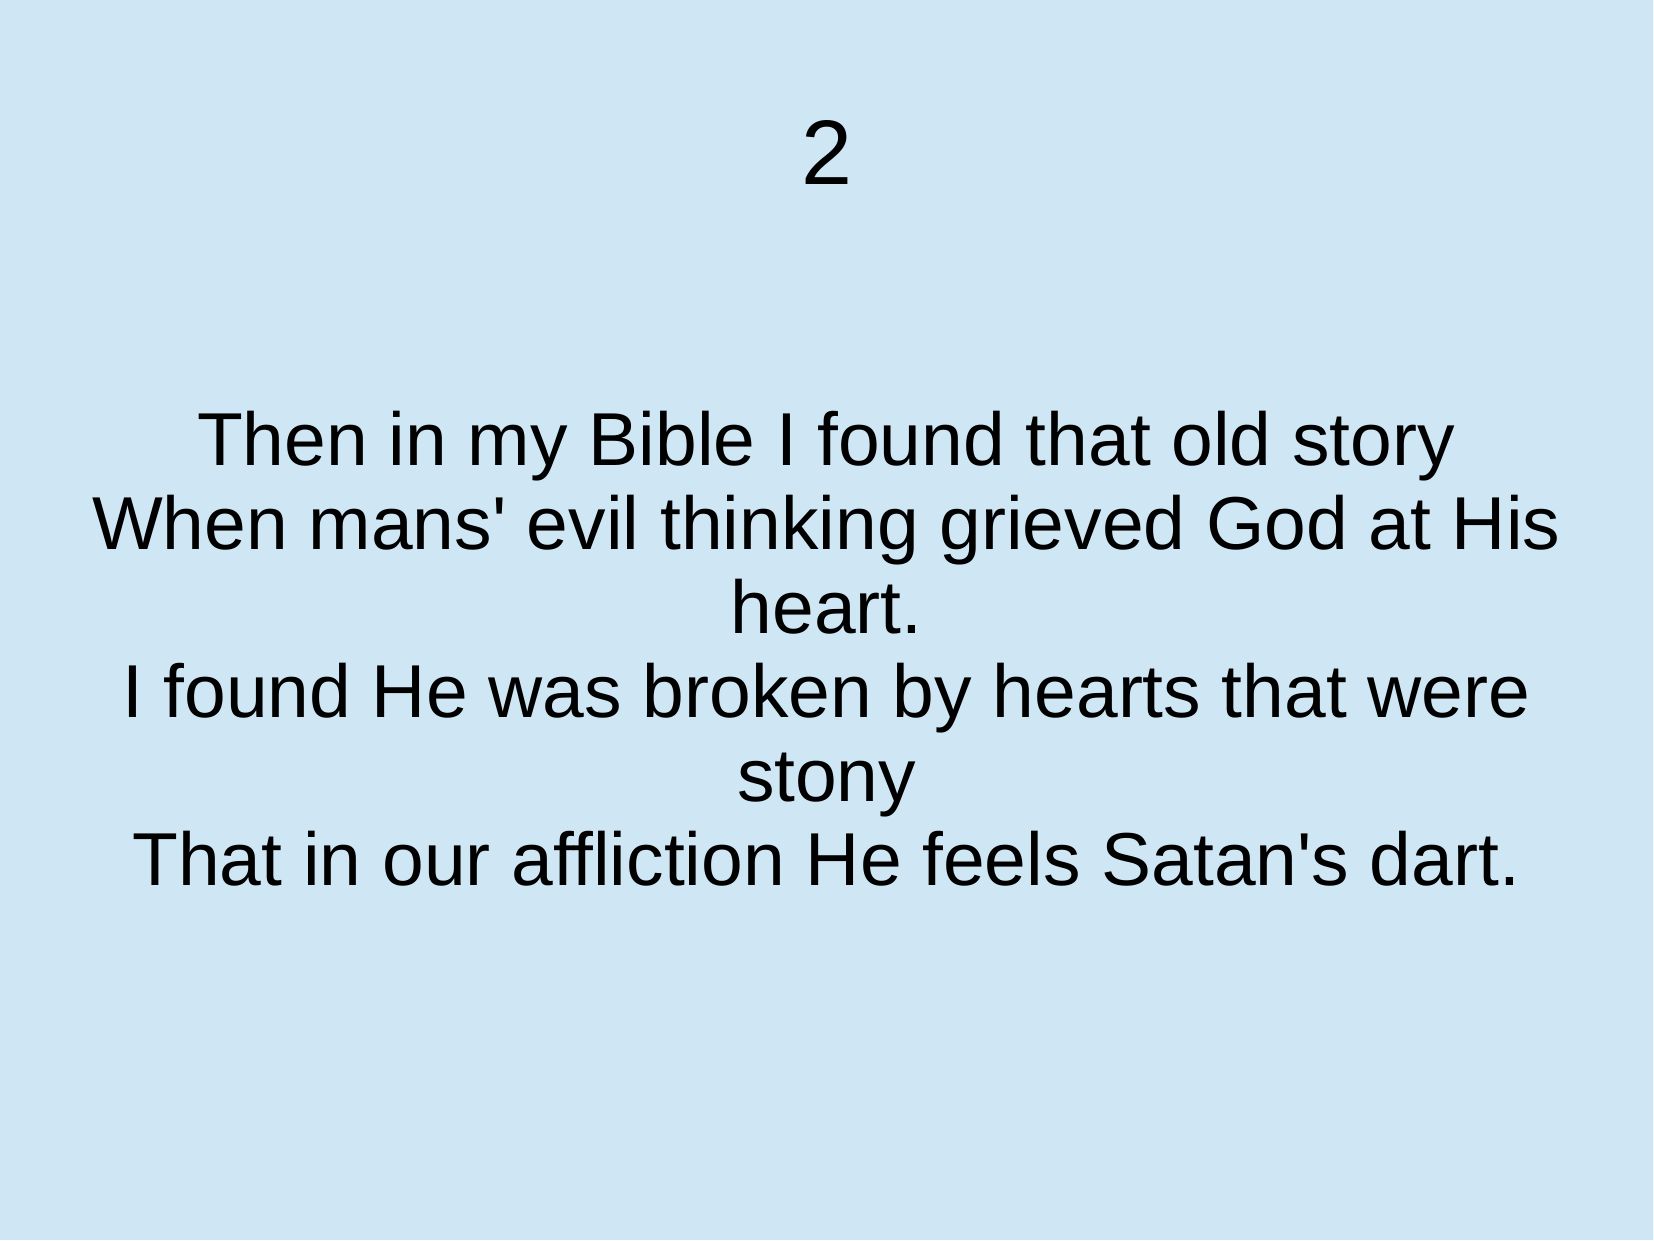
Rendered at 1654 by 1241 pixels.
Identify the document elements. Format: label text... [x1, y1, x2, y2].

title 2 [82, 49, 1571, 257]
subtitle Then in my Bible I found that old story When mans' evil thinking grieved God at His heart. I found He was broken by hearts that were stony That in our affliction He feels Satan's dart. [82, 290, 1571, 1010]
